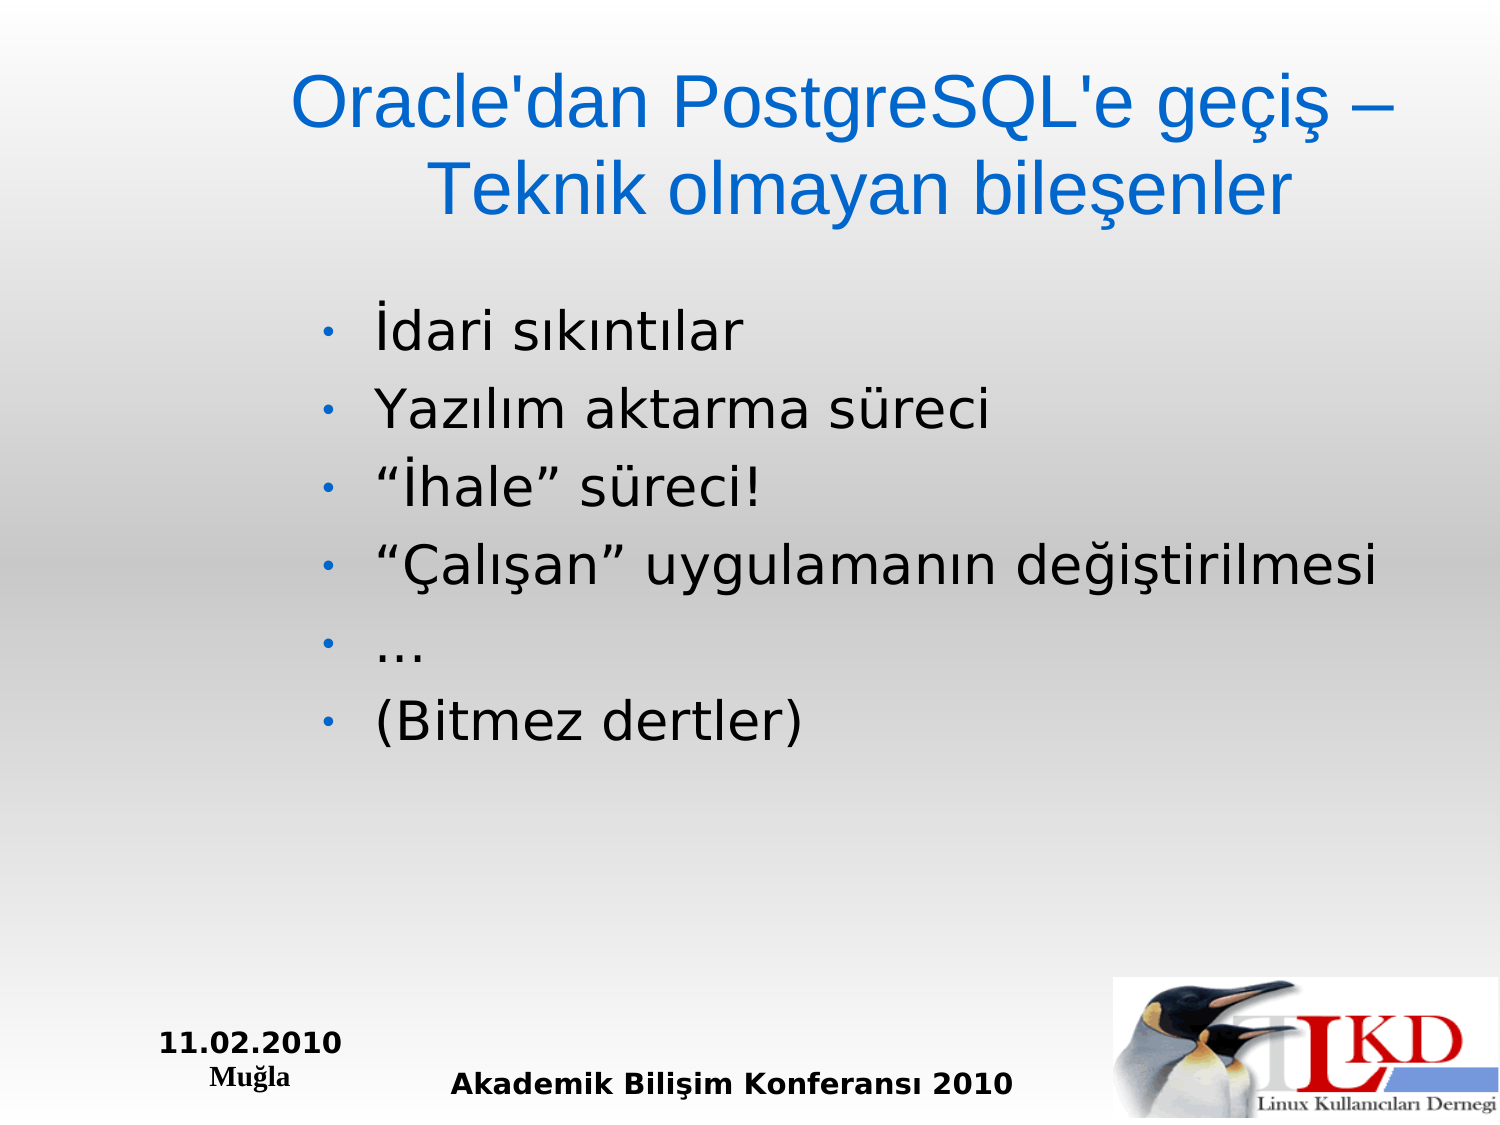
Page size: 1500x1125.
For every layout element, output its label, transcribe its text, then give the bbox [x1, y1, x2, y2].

title Oracle'dan PostgreSQL'e geçiş – Teknik olmayan bileşenler [224, 49, 1425, 238]
list İdari sıkıntılar Yazılım aktarma süreci “İhale” süreci! “Çalışan” uygulamanın değiştirilmesi ... (Bitmez dertler) [224, 299, 1425, 975]
picture [1113, 977, 1499, 1118]
